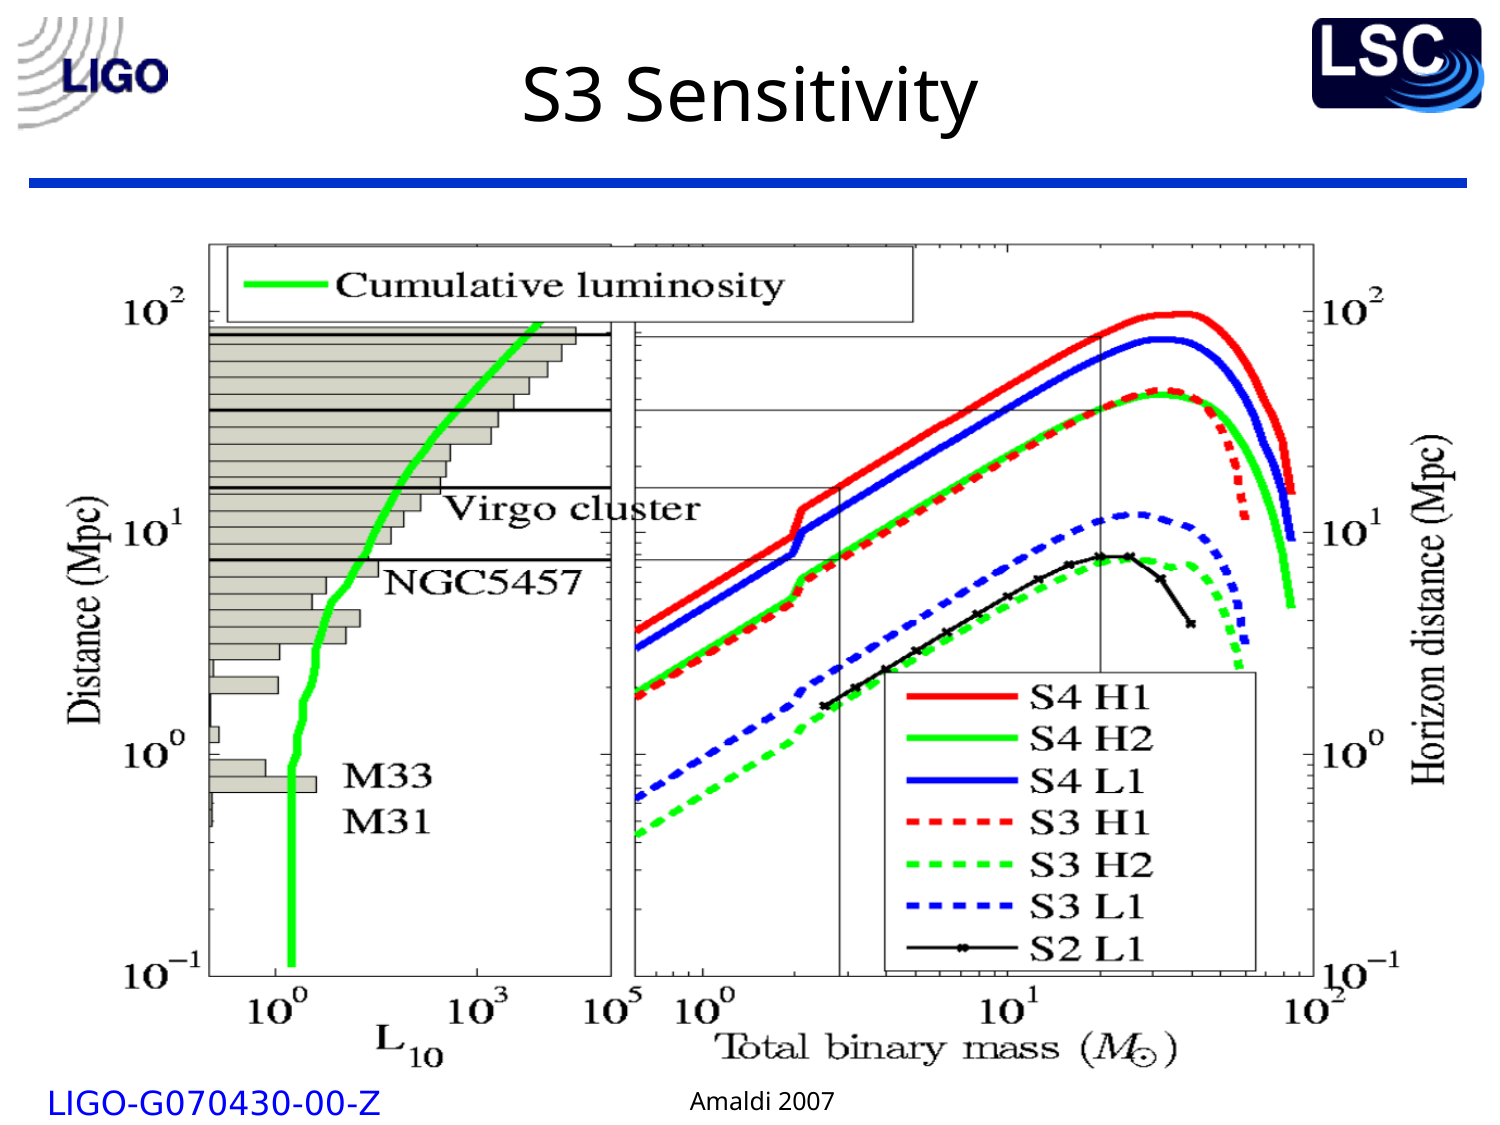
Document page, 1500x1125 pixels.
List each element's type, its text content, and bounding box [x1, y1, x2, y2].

title S3 Sensitivity [75, 21, 1425, 164]
picture [1312, 18, 1485, 113]
picture [17, 17, 168, 131]
picture [57, 236, 1466, 1077]
